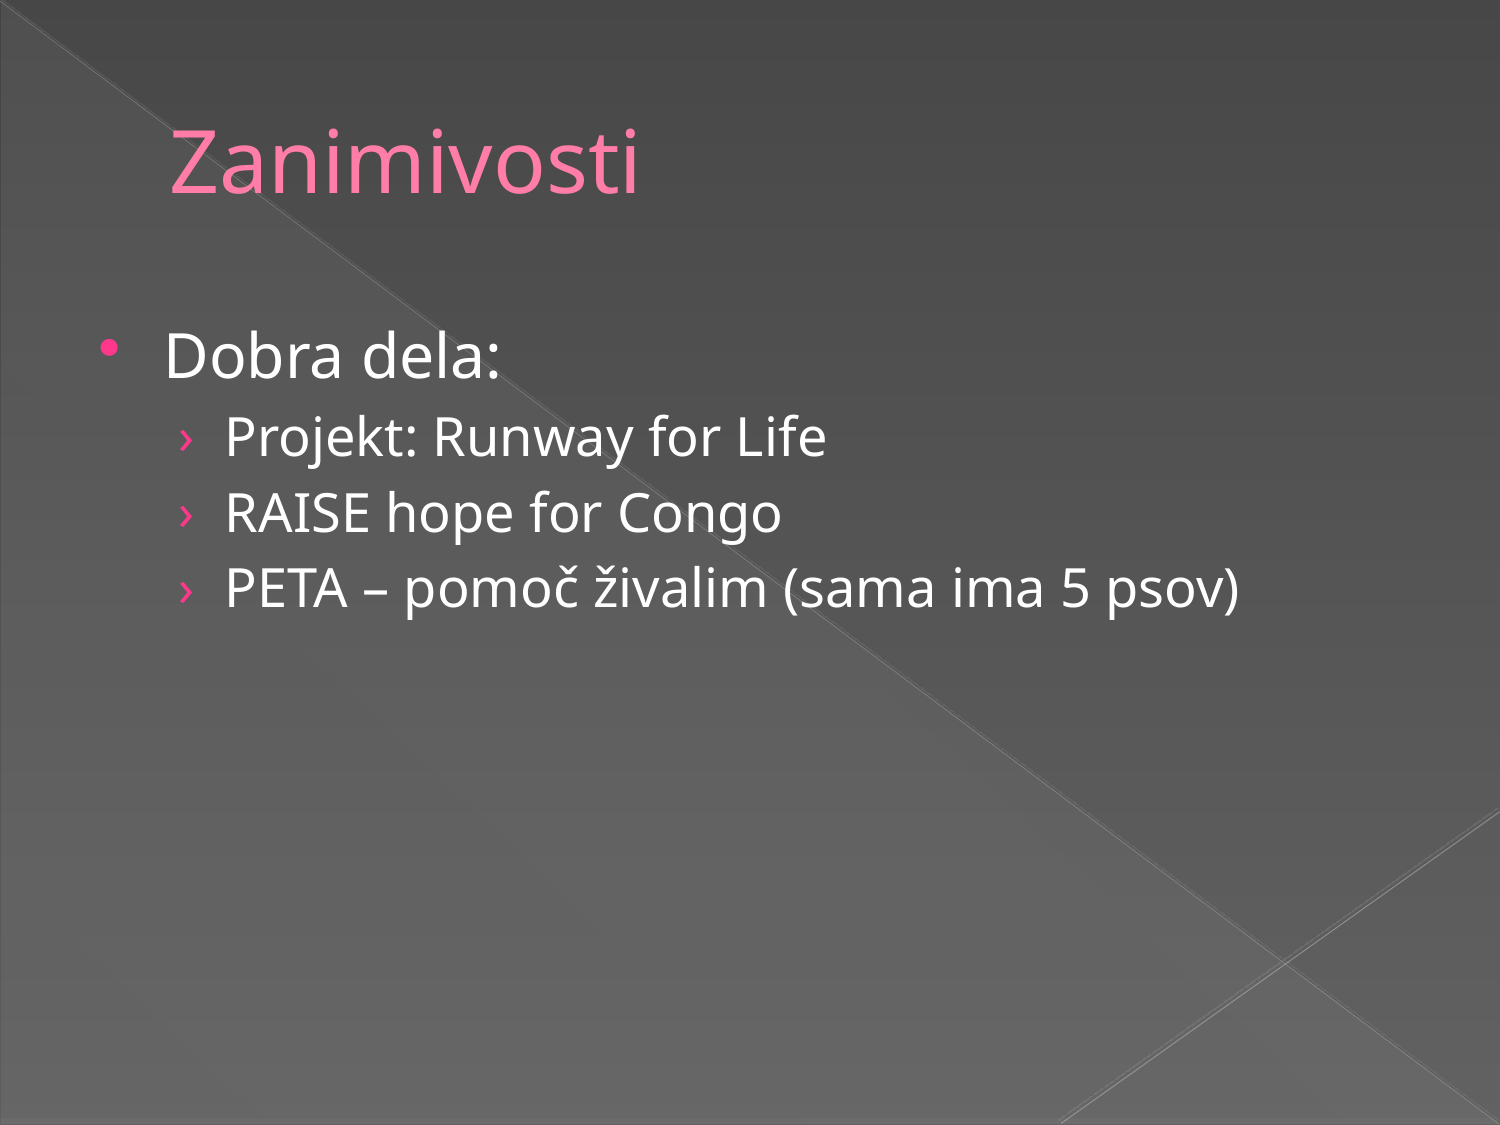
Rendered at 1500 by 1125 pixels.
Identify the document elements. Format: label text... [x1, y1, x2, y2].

title Zanimivosti [75, 43, 1425, 274]
list Dobra dela: Projekt: Runway for Life RAISE hope for Congo PETA – pomoč živalim (sama ima 5 psov) [75, 308, 1425, 1059]
